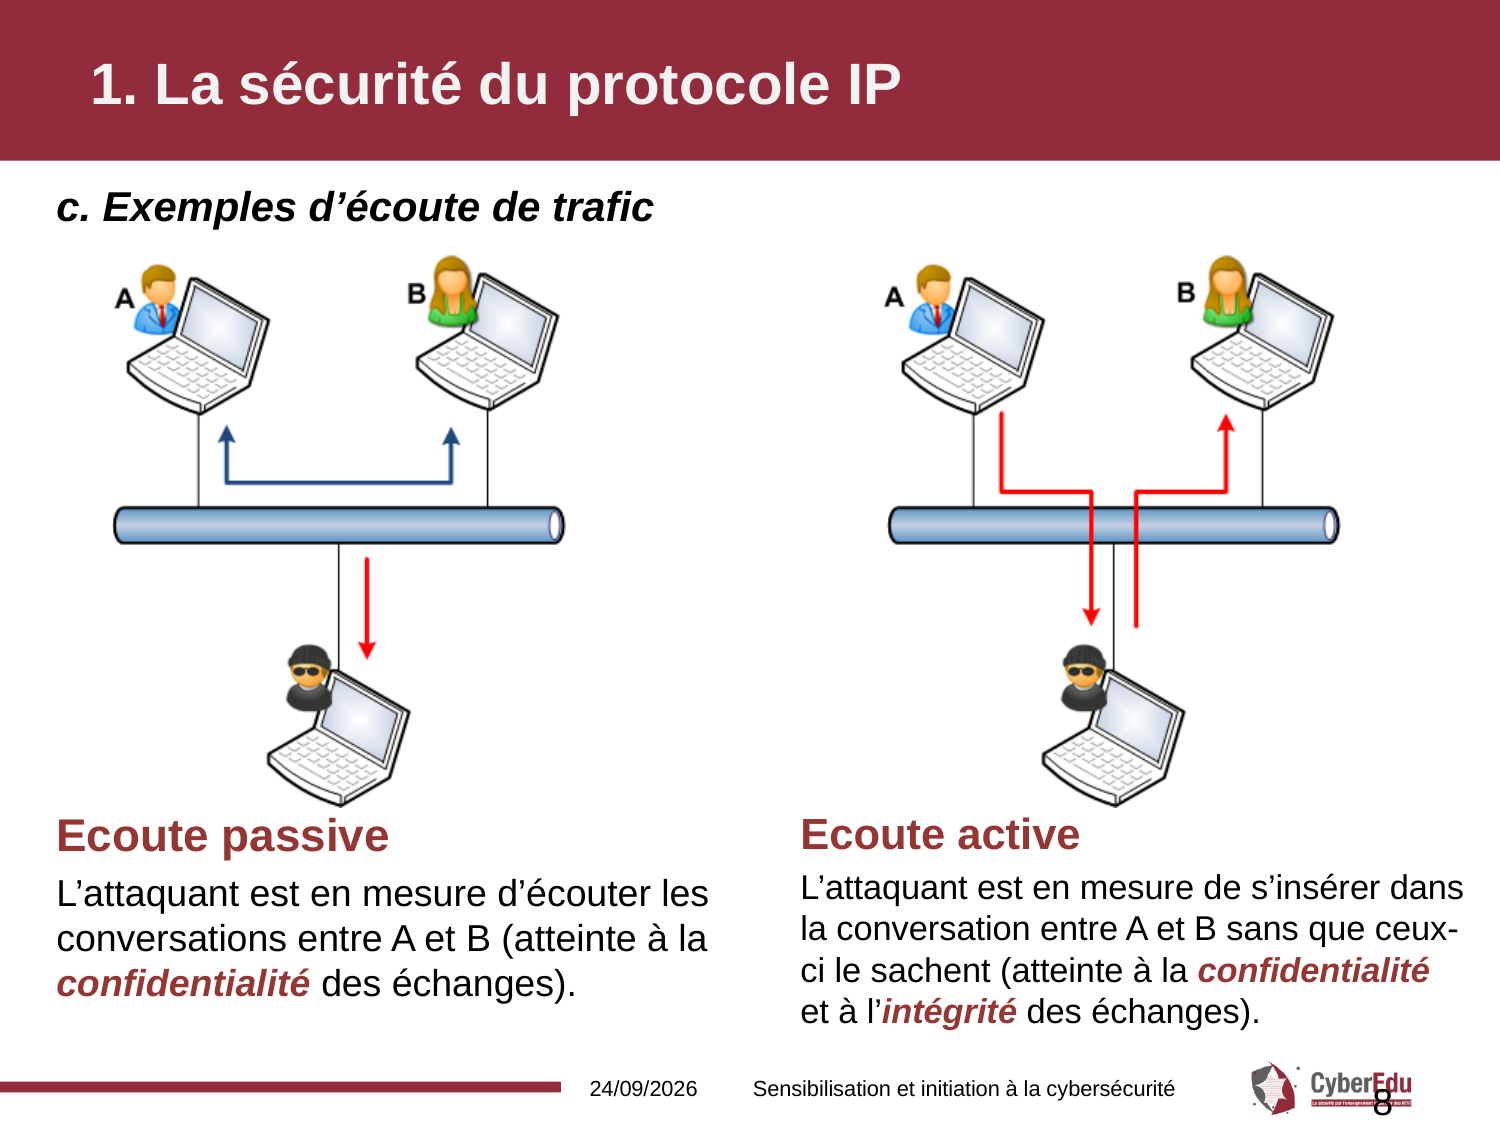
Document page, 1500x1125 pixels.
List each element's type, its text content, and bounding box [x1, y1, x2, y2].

slide_number 15/11/2020 [561, 1057, 727, 1118]
text_box Ecoute active L’attaquant est en mesure de s’insérer dans la conversation entre A et B sans que ceux-ci le sachent (atteinte à la confidentialité et à l’intégrité des échanges). [785, 798, 1483, 1071]
picture [1246, 1071, 1412, 1115]
title 1. La sécurité du protocole IP [75, 1, 1425, 161]
picture [1377, 1103, 1388, 1113]
footer Sensibilisation et initiation à la cybersécurité [738, 1057, 1236, 1118]
text_box Ecoute passive L’attaquant est en mesure d’écouter les conversations entre A et B (atteinte à la confidentialité des échanges). [41, 798, 762, 1035]
picture [1378, 1091, 1387, 1100]
picture [884, 255, 1341, 808]
picture [112, 255, 566, 808]
text_box c. Exemples d’écoute de trafic [41, 172, 1471, 268]
